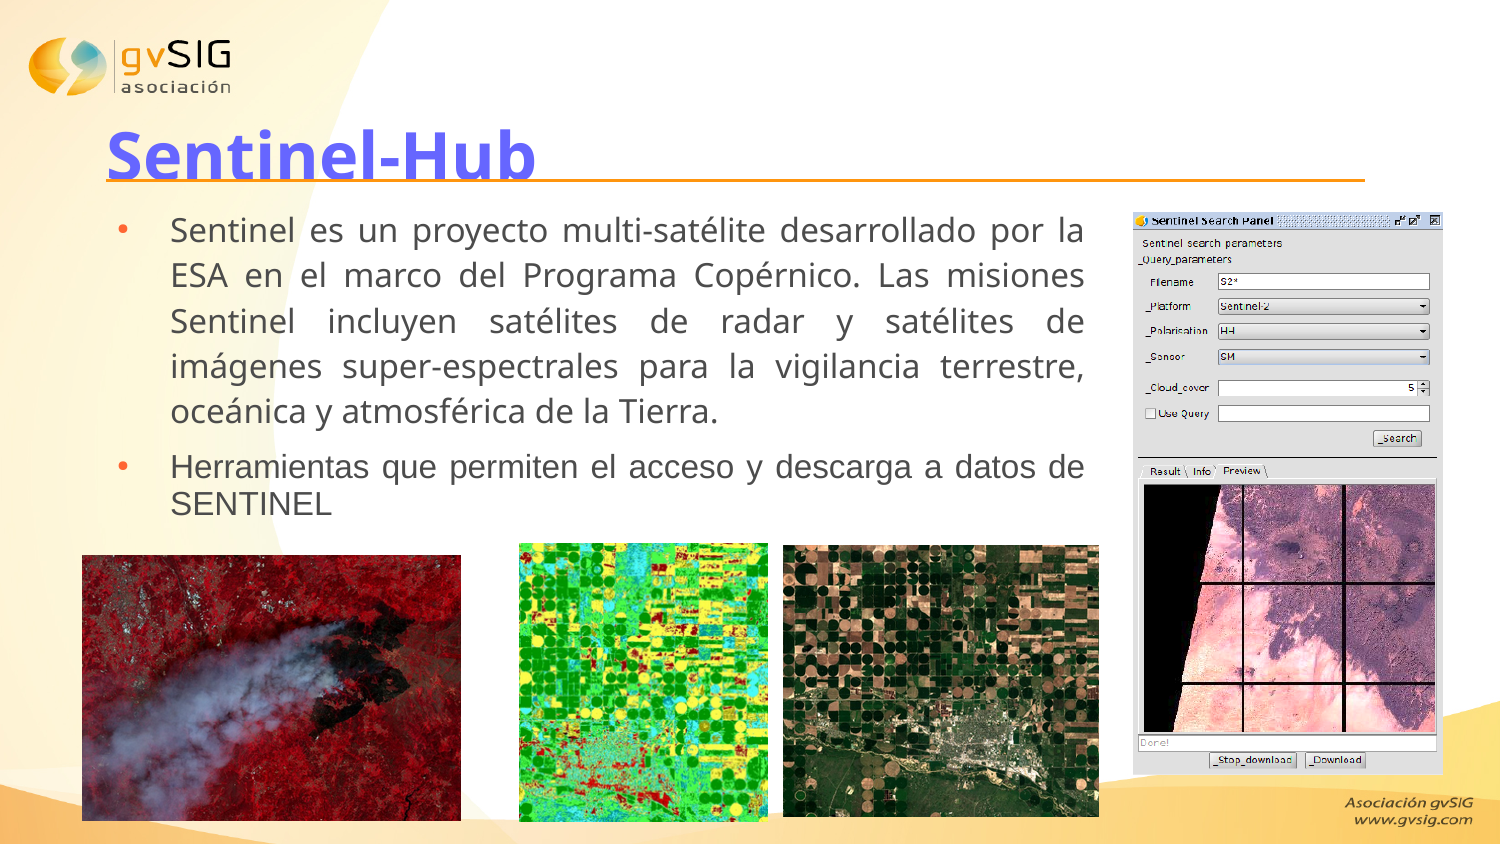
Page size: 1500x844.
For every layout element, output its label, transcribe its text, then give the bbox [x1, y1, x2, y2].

list Sentinel es un proyecto multi-satélite desarrollado por la ESA en el marco del Programa Copérnico. Las misiones Sentinel incluyen satélites de radar y satélites de imágenes super-espectrales para la vigilancia terrestre, oceánica y atmosférica de la Tierra. Herramientas que permiten el acceso y descarga a datos de SENTINEL [99, 129, 1087, 770]
title Sentinel-Hub [106, 115, 1457, 193]
picture [0, 0, 1500, 844]
